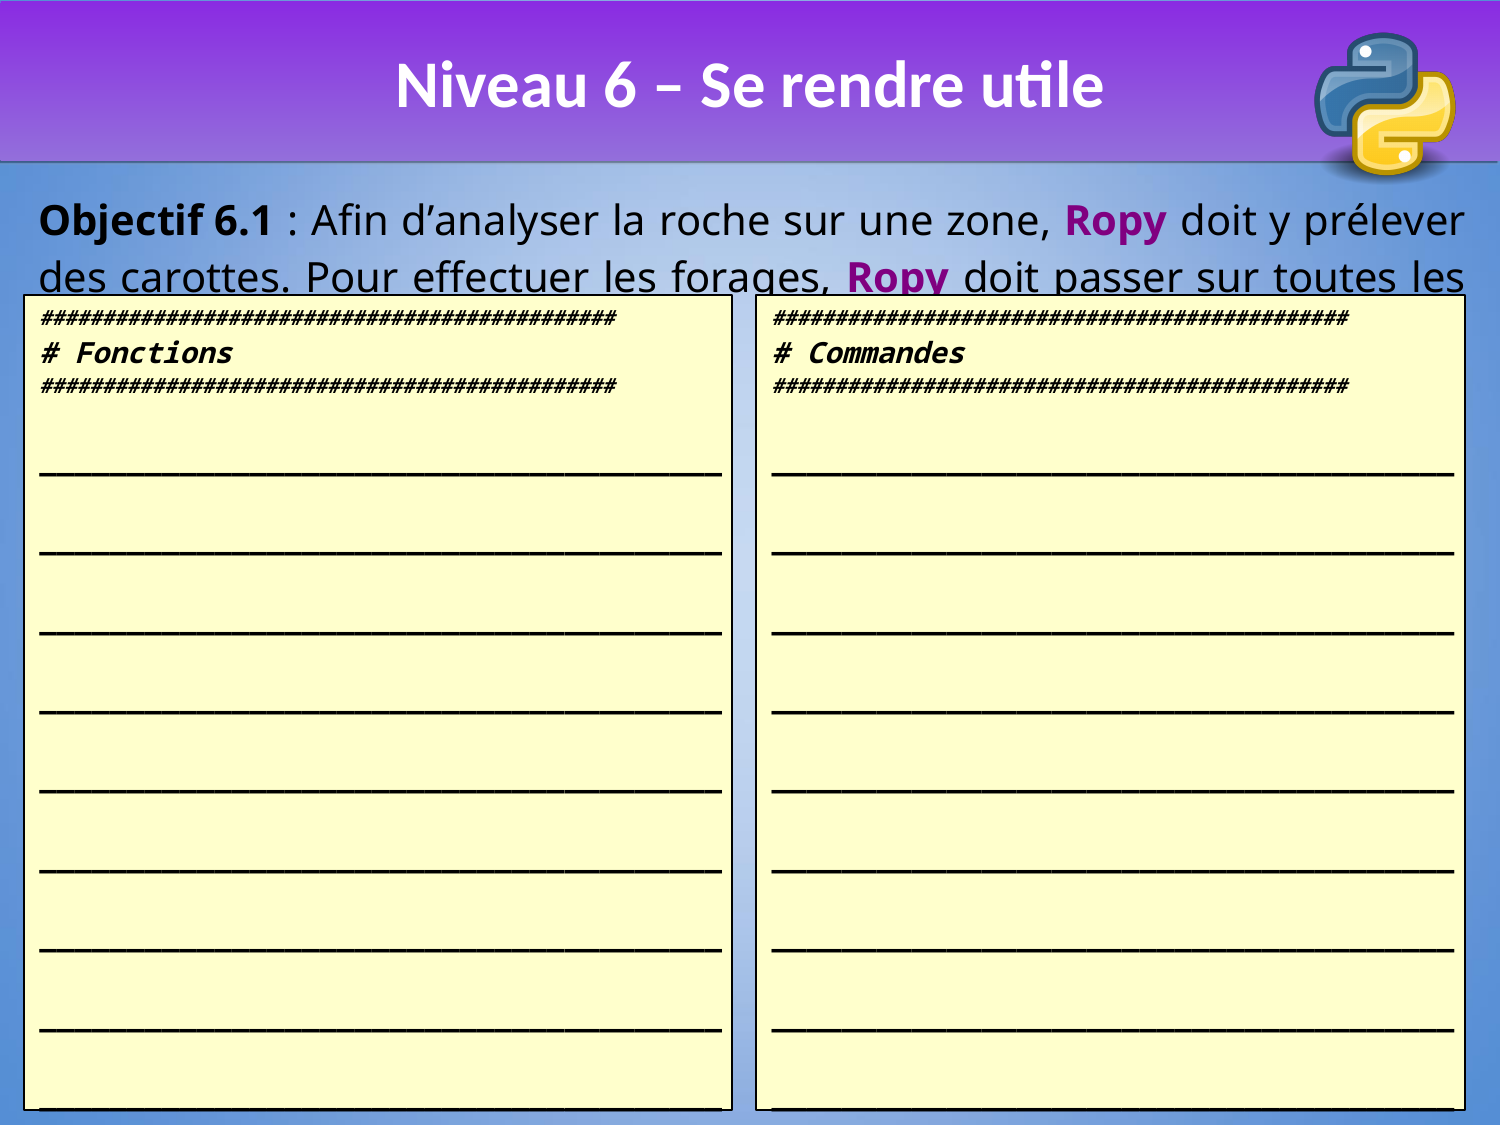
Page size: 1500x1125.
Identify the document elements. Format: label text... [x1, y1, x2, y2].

text_box ############################################## # Fonctions ############################################## _______________________________________ _______________________________________ _______________________________________ _______________________________________ _______________________________________ _______________________________________ _______________________________________ _______________________________________ _______________________________________ _______________________________________ _______________________________________ _______________________________________ [23, 295, 733, 1111]
text_box Objectif 6.1 : Afin d’analyser la roche sur une zone, Ropy doit y prélever des carottes. Pour effectuer les forages, Ropy doit passer sur toutes les cases. [23, 183, 1481, 282]
picture [0, 29, 1500, 1125]
text_box Niveau 6 – Se rendre utile [0, 1, 1500, 161]
text_box ############################################## # Commandes ############################################## _______________________________________ _______________________________________ _______________________________________ _______________________________________ _______________________________________ _______________________________________ _______________________________________ _______________________________________ _______________________________________ _______________________________________ _______________________________________ _______________________________________ [755, 295, 1465, 1111]
